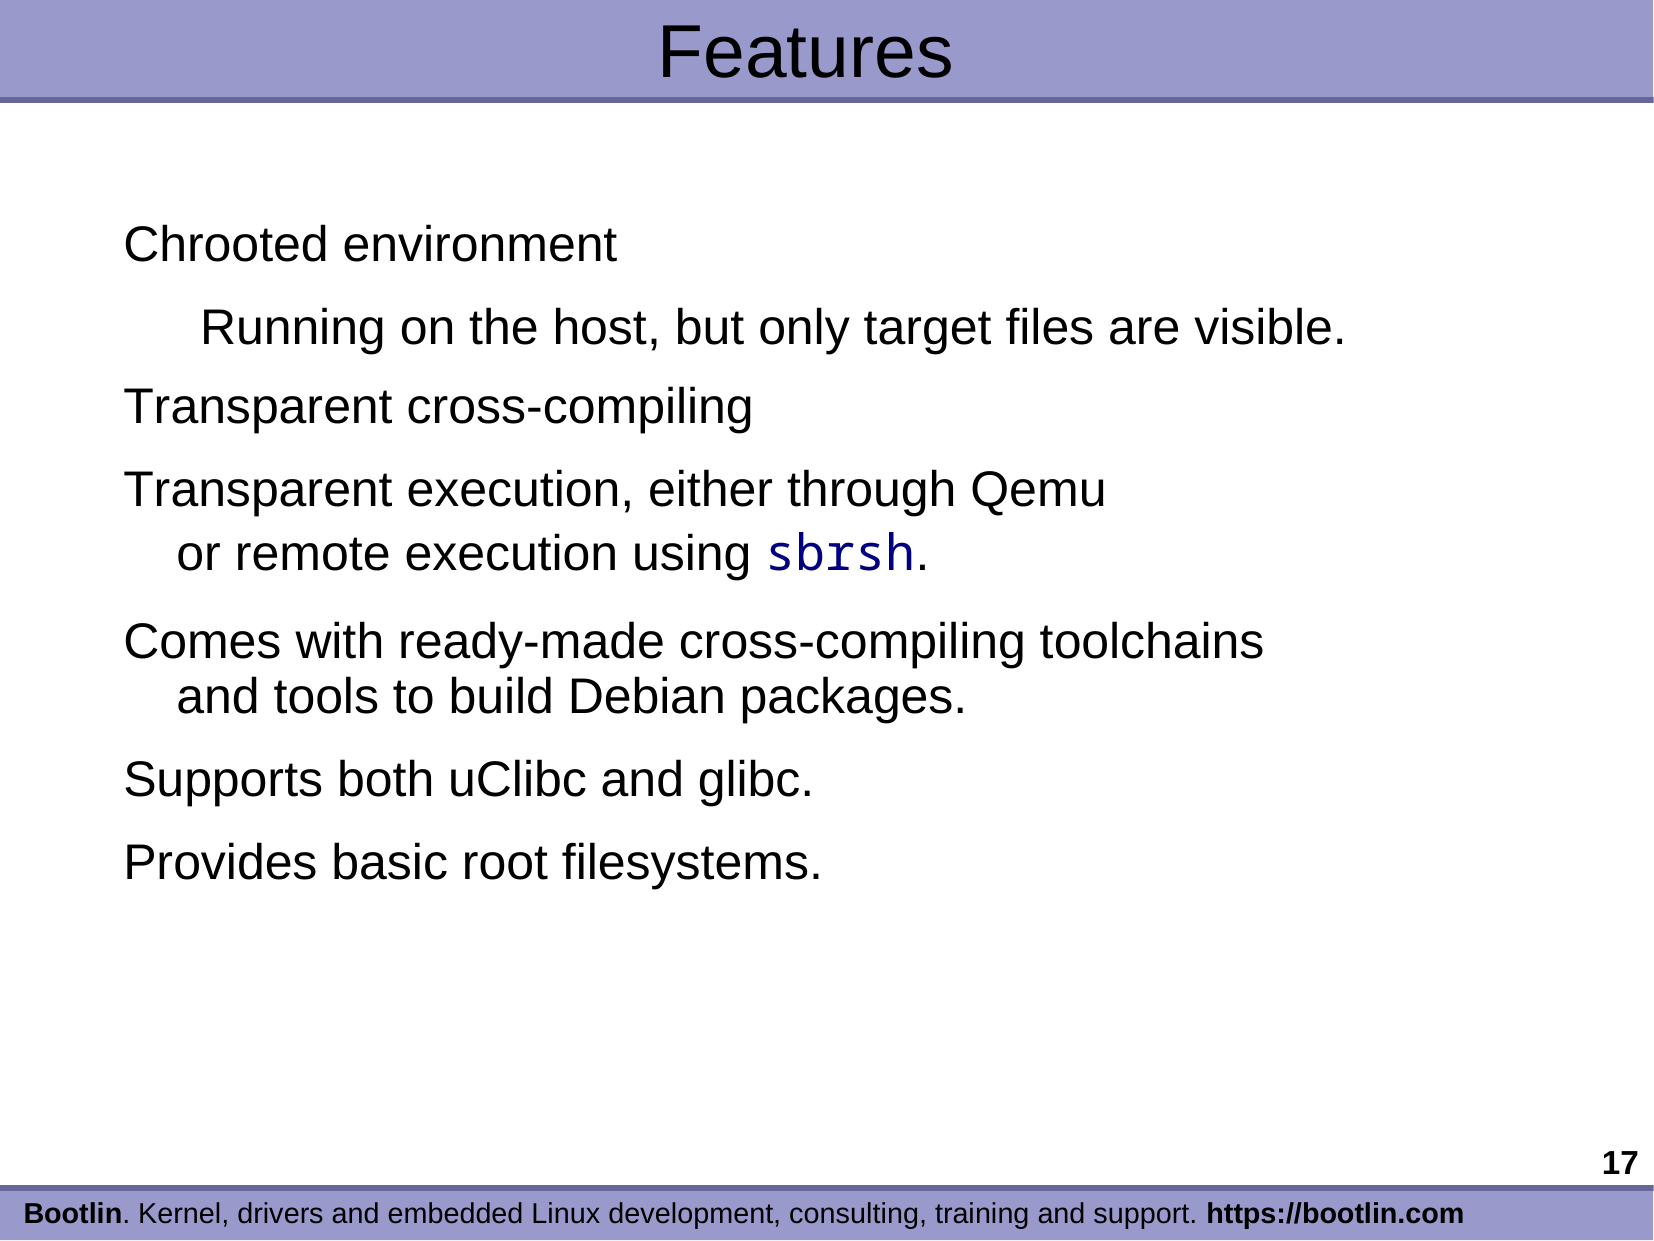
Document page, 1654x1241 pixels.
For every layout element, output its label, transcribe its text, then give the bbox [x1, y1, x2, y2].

list Chrooted environment Running on the host, but only target files are visible. Transparent cross-compiling Transparent execution, either through Qemu or remote execution using sbrsh. Comes with ready-made cross-compiling toolchains and tools to build Debian packages. Supports both uClibc and glibc. Provides basic root filesystems. [105, 216, 1518, 1066]
title Features [60, 5, 1551, 97]
